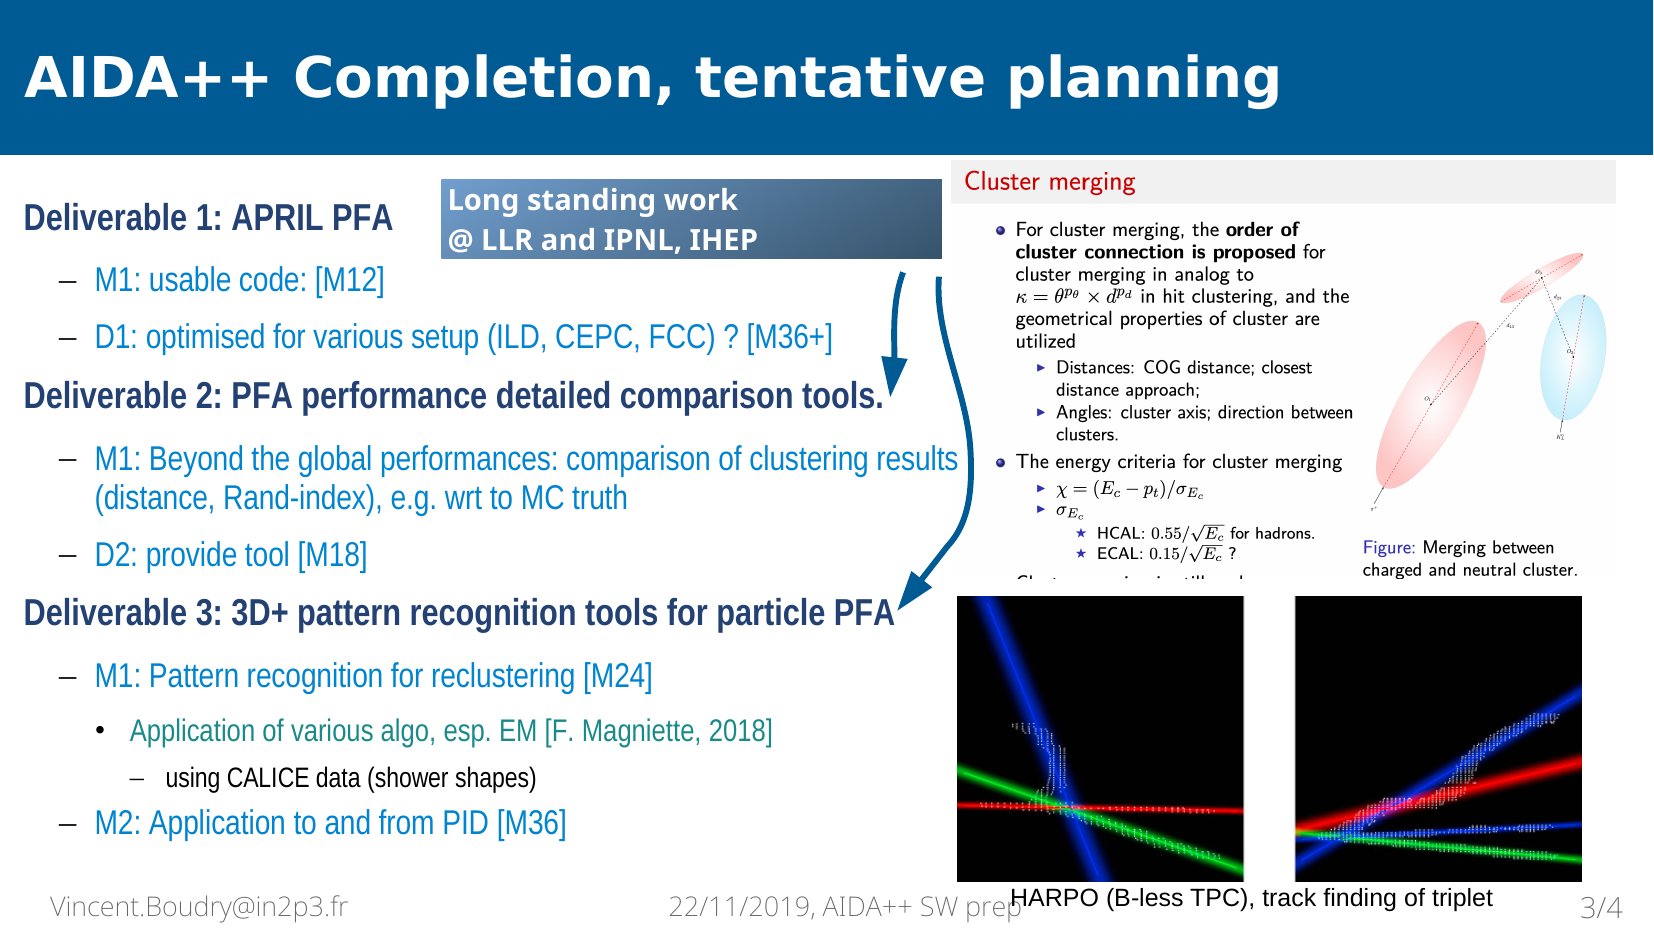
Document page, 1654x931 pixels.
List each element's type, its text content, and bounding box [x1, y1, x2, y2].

title AIDA++ Completion, tentative planning [24, 12, 1635, 143]
text_box Long standing work @ LLR and IPNL, IHEP [441, 179, 942, 259]
picture [951, 160, 1616, 195]
text_box HARPO (B-less TPC), track finding of triplet [995, 876, 1510, 920]
picture [957, 596, 1582, 883]
list Deliverable 1: APRIL PFA M1: usable code: [M12] D1: optimised for various setup (ILD, CEPC, FCC) ? [M36+] Deliverable 2: PFA performance detailed comparison tools. M1: Beyond the global performances: comparison of clustering results (distance, Rand-index), e.g. wrt to MC truth D2: provide tool [M18] Deliverable 3: 3D+ pattern recognition tools for particle PFA M1: Pattern recognition for reclustering [M24] Application of various algo, esp. EM [F. Magniette, 2018] using CALICE data (shower shapes) M2: Application to and from PID [M36] [23, 195, 1630, 867]
